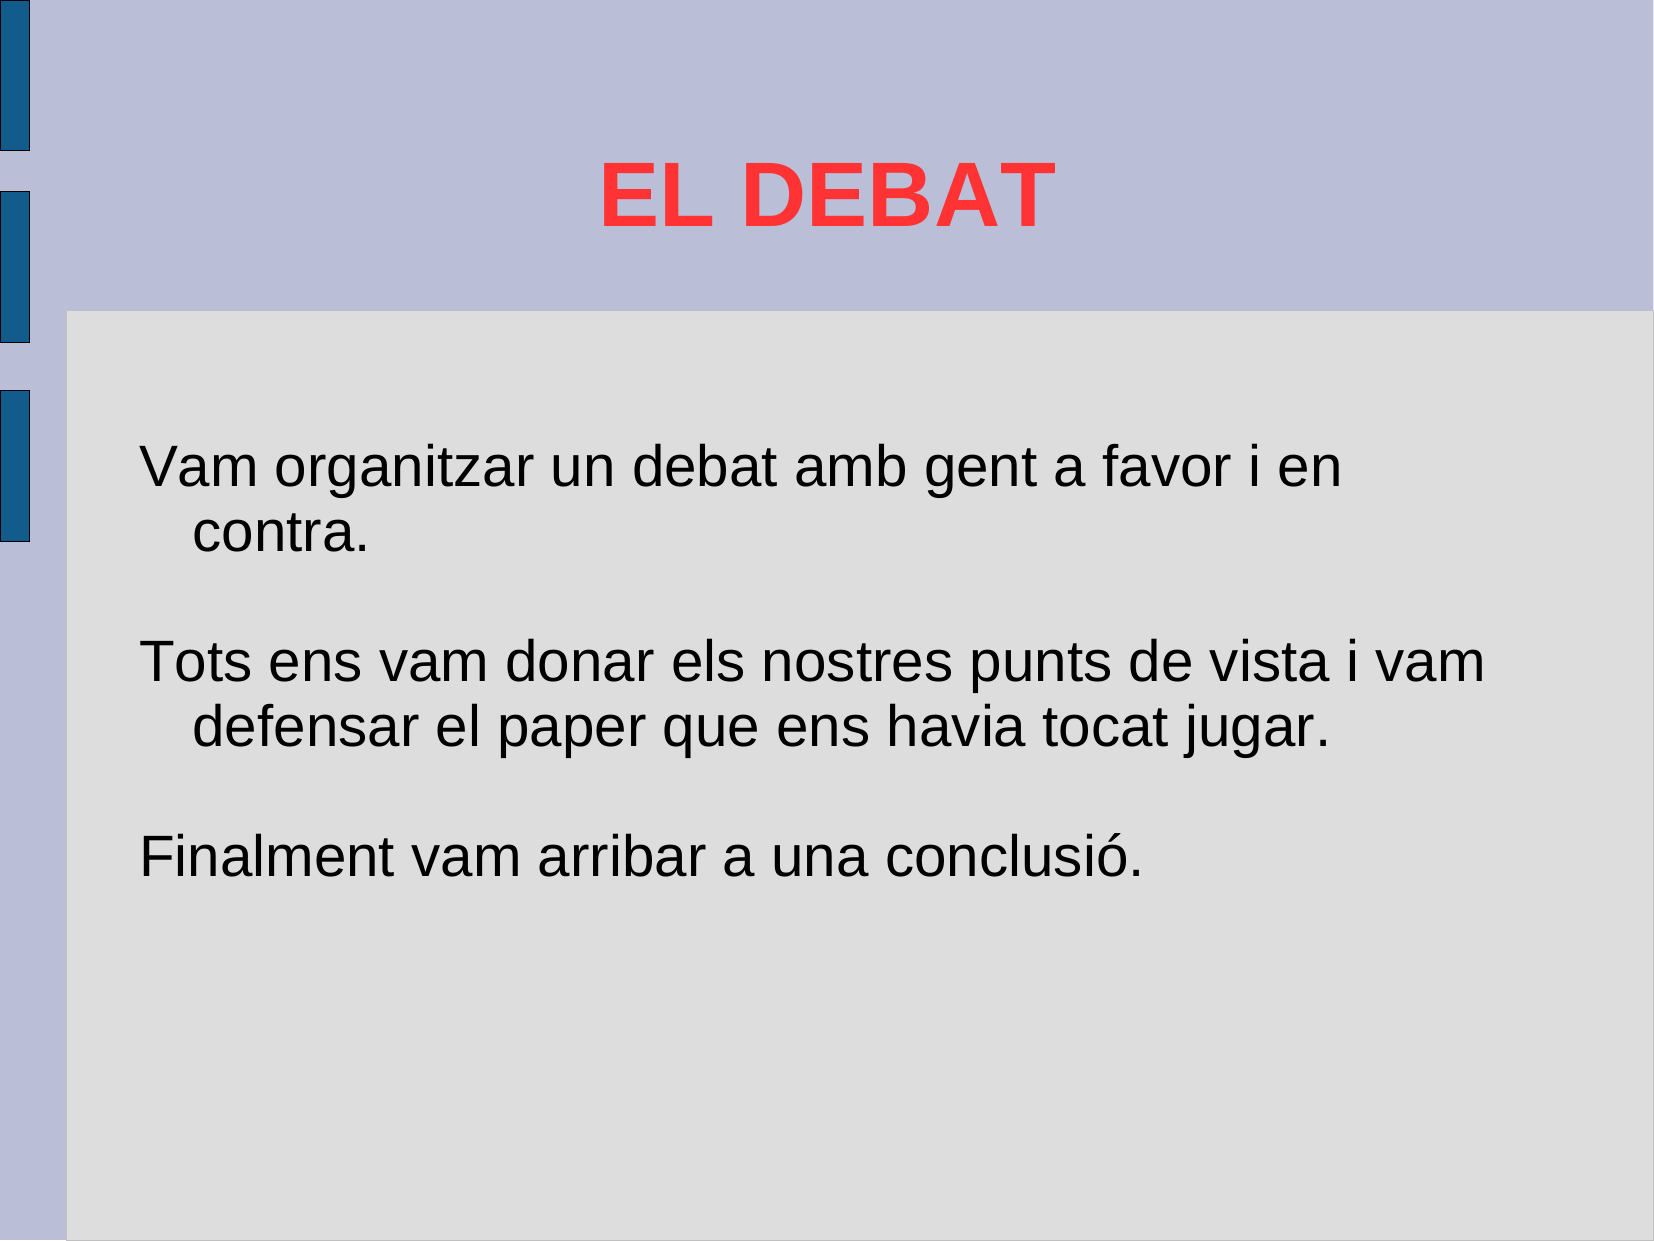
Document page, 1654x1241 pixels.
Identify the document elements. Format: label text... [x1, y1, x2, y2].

list Vam organitzar un debat amb gent a favor i en contra. Tots ens vam donar els nostres punts de vista i vam defensar el paper que ens havia tocat jugar. Finalment vam arribar a una conclusió. [121, 433, 1506, 1093]
title EL DEBAT [121, 91, 1534, 299]
